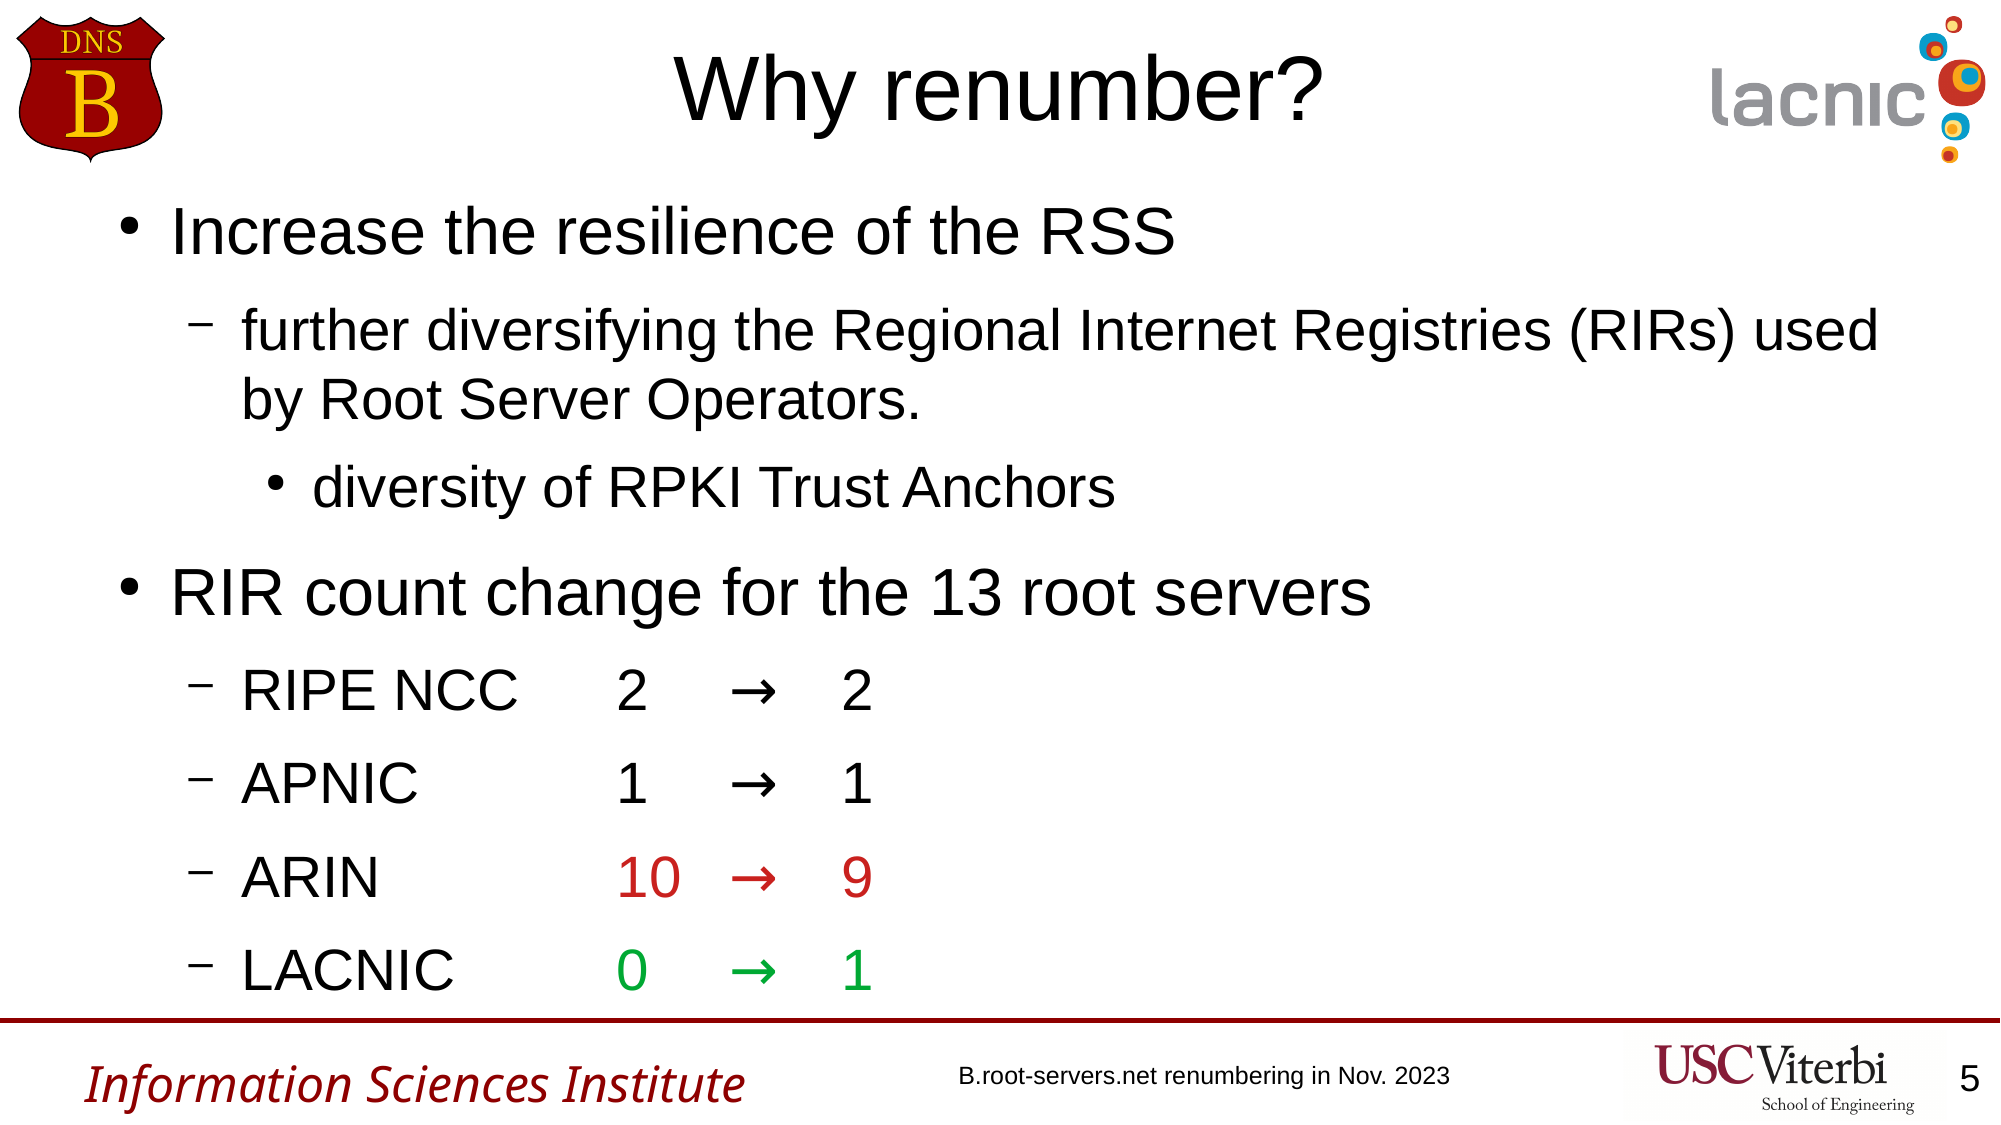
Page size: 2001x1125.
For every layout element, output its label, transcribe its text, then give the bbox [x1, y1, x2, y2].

picture [15, 15, 166, 165]
picture [1710, 15, 1987, 165]
list Increase the resilience of the RSS further diversifying the Regional Internet Registries (RIRs) used by Root Server Operators. diversity of RPKI Trust Anchors RIR count change for the 13 root servers RIPE NCC 2 → 2 APNIC 1 → 1 ARIN 10 → 9 LACNIC 0 → 1 [99, 187, 1902, 1005]
picture [1623, 1030, 1947, 1121]
title Why renumber? [99, 35, 1900, 141]
